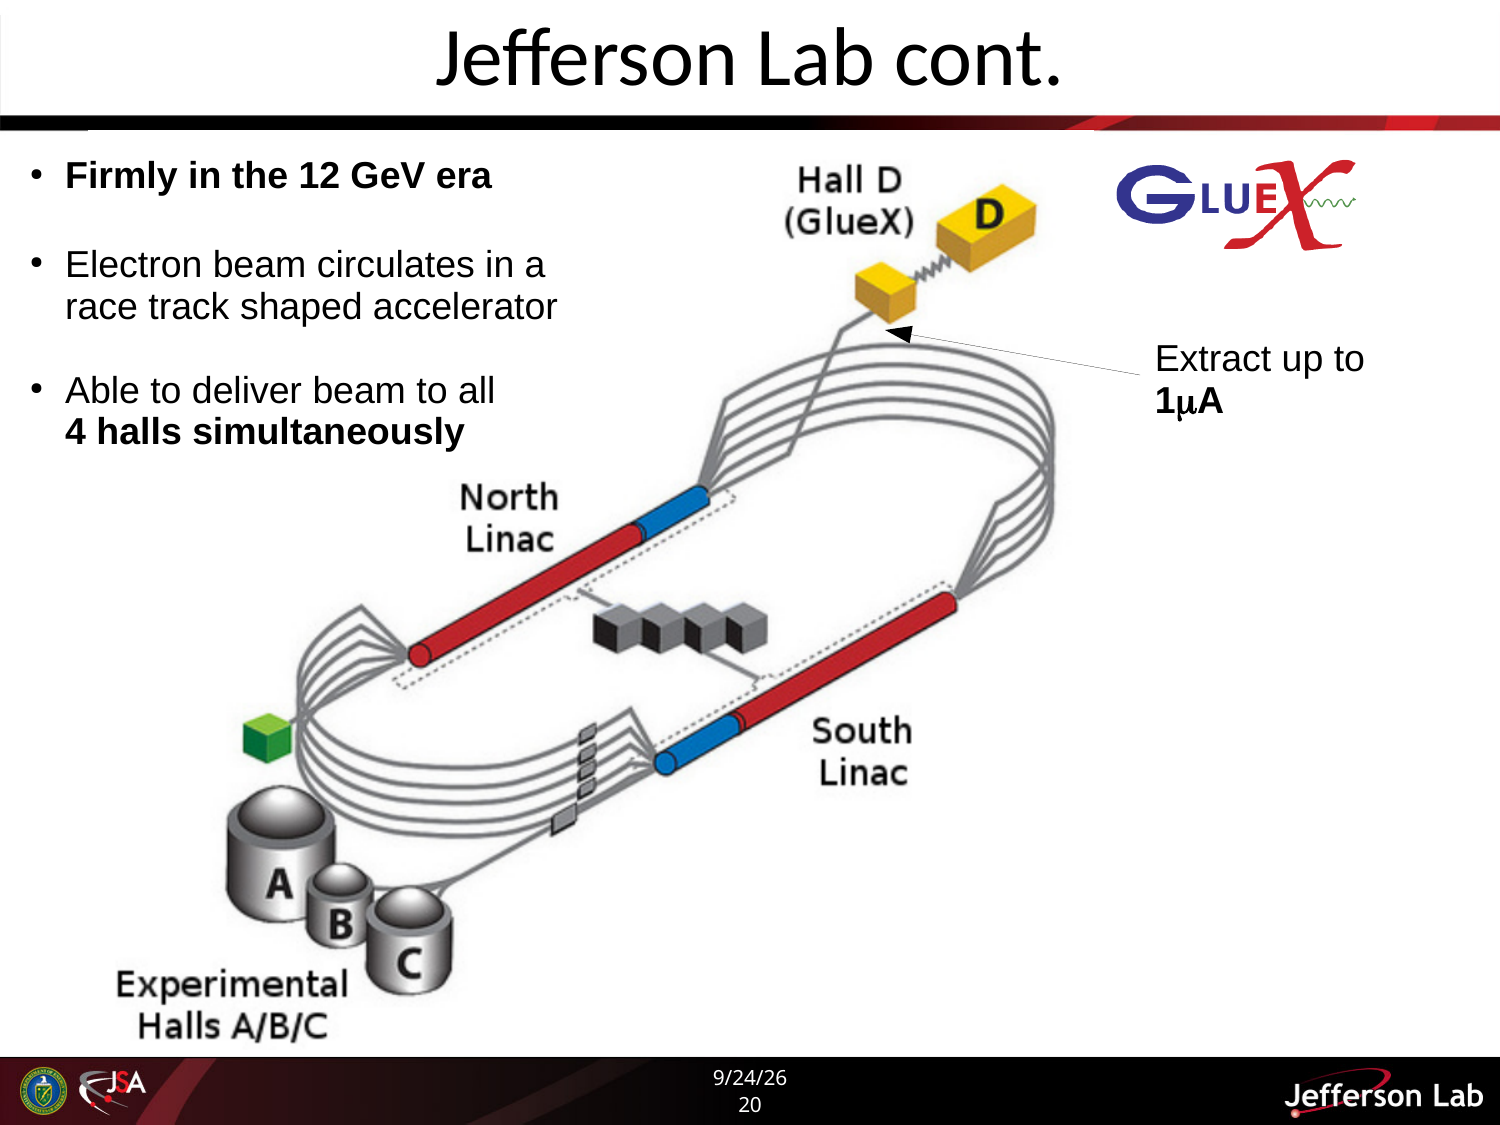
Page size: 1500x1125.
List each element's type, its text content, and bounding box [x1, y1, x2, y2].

text_box 4/11/19 [575, 1048, 925, 1109]
text_box Extract up to 1mA [1140, 329, 1381, 429]
title Jefferson Lab cont. [75, 23, 1425, 107]
text_box Firmly in the 12 GeV era Electron beam circulates in a race track shaped accelerator Able to deliver beam to all 4 halls simultaneously [15, 147, 601, 500]
picture [0, 0, 1500, 1125]
